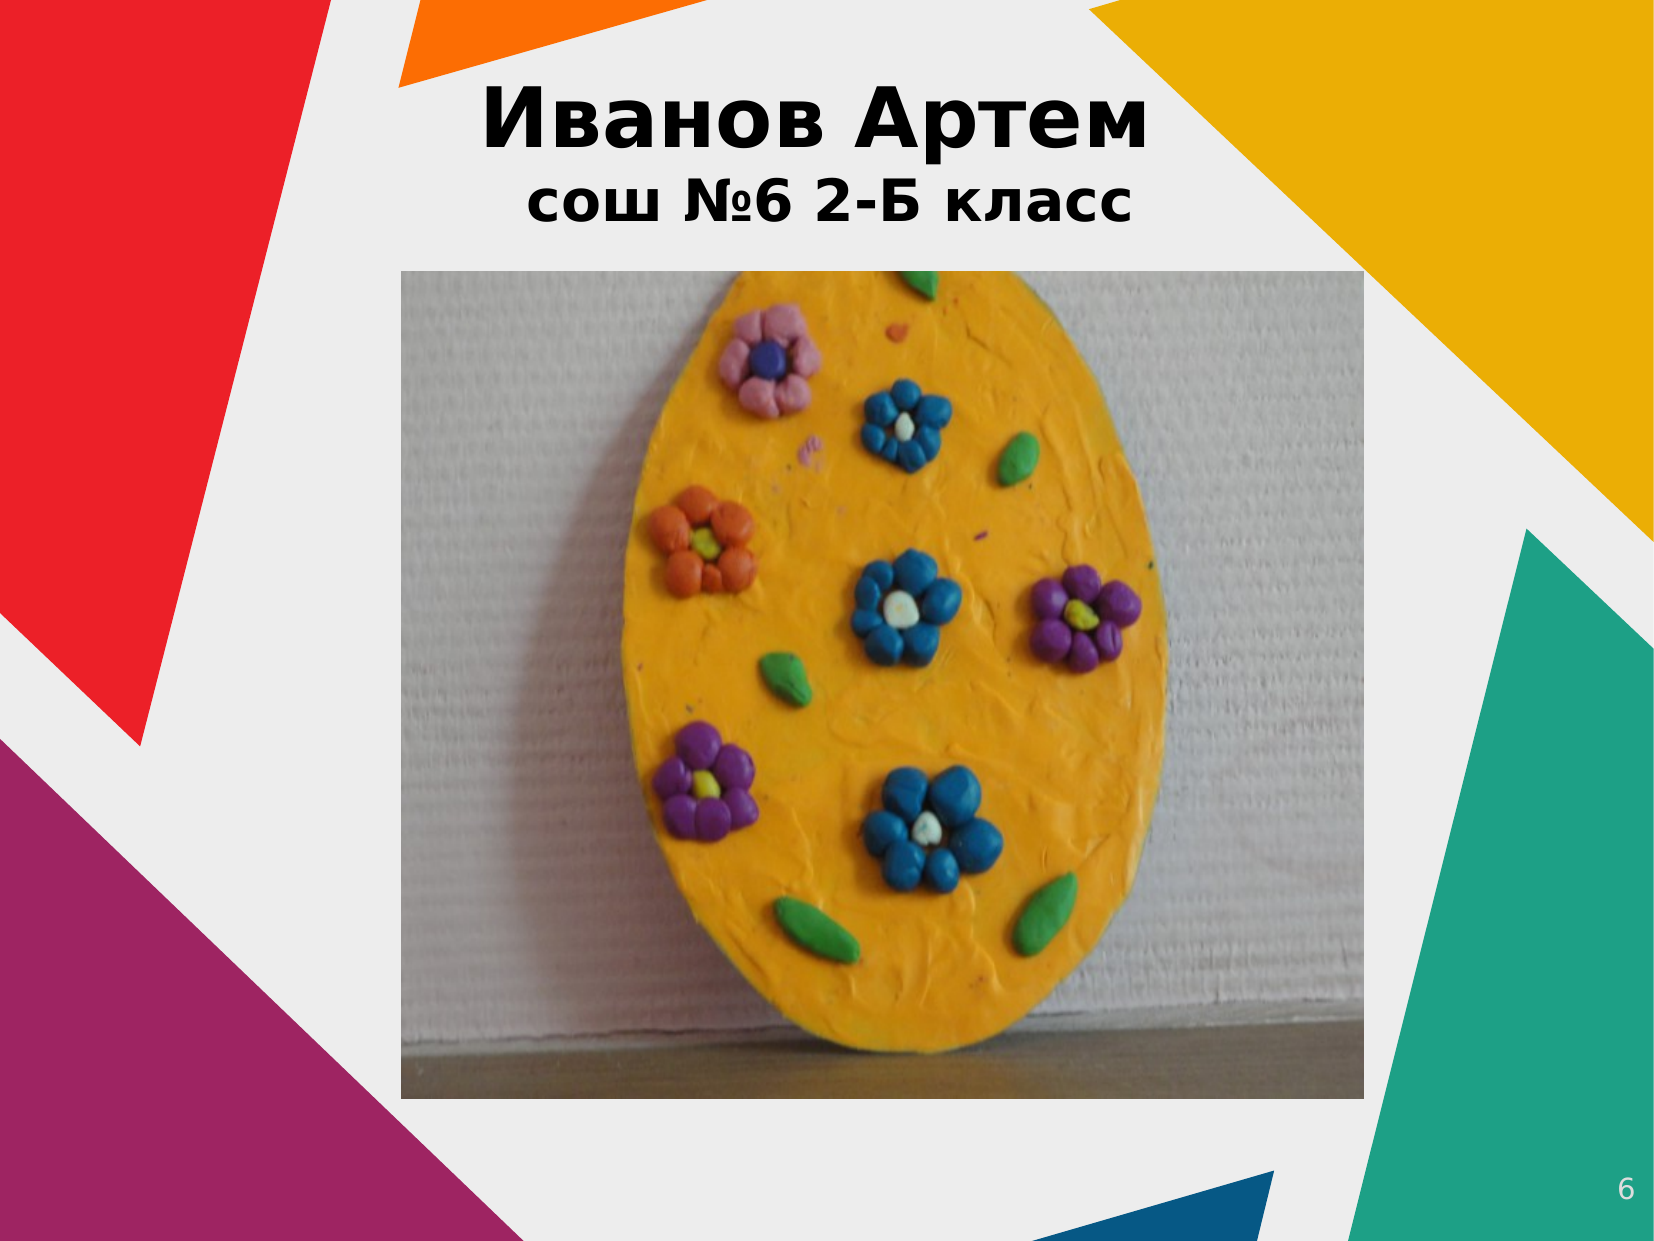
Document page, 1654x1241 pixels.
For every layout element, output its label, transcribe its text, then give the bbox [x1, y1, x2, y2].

title Иванов Артем сош №6 2-Б класс [289, 49, 1372, 257]
picture [401, 271, 1364, 1099]
